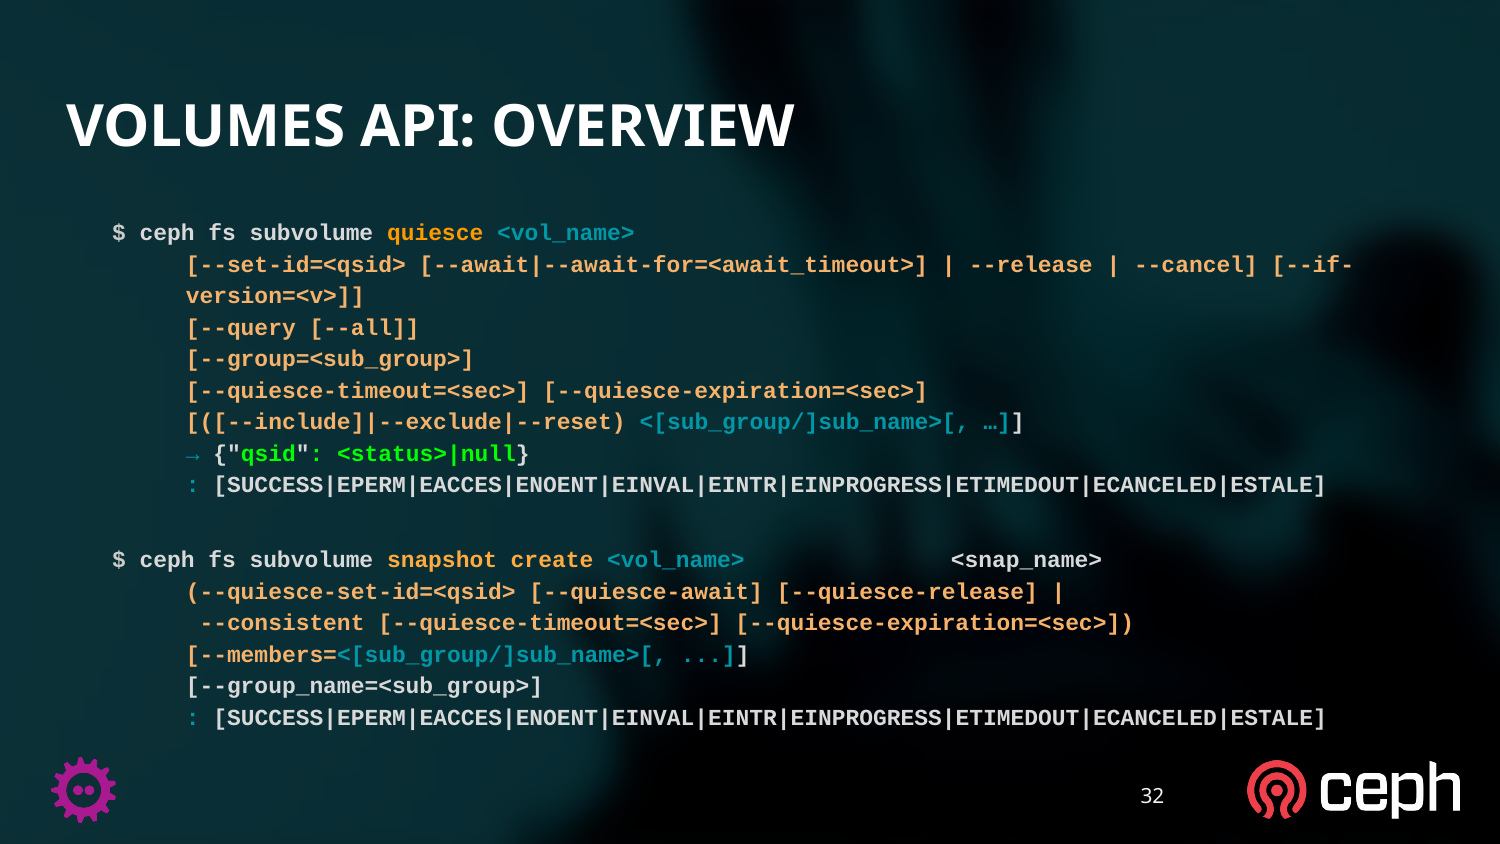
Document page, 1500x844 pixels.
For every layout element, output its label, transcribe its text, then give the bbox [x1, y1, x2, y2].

picture [0, 0, 1500, 844]
title VOLUMES API: OVERVIEW [51, 72, 1449, 167]
list $ ceph fs subvolume quiesce <vol_name> [--set-id=<qsid> [--await|--await-for=<await_timeout>] | --release | --cancel] [--if-version=<v>]] [--query [--all]] [--group=<sub_group>] [--quiesce-timeout=<sec>] [--quiesce-expiration=<sec>] [([--include]|--exclude|--reset) <[sub_group/]sub_name>[, …]] → {"qsid": <status>|null} : [SUCCESS|EPERM|EACCES|ENOENT|EINVAL|EINTR|EINPROGRESS|ETIMEDOUT|ECANCELED|ESTALE] [82, 198, 1418, 495]
list $ ceph fs subvolume snapshot create <vol_name> <snap_name> (--quiesce-set-id=<qsid> [--quiesce-await] [--quiesce-release] | --consistent [--quiesce-timeout=<sec>] [--quiesce-expiration=<sec>]) [--members=<[sub_group/]sub_name>[, ...]] [--group_name=<sub_group>] : [SUCCESS|EPERM|EACCES|ENOENT|EINVAL|EINTR|EINPROGRESS|ETIMEDOUT|ECANCELED|ESTALE] [82, 525, 1418, 747]
slide_number <number> [1089, 764, 1179, 829]
